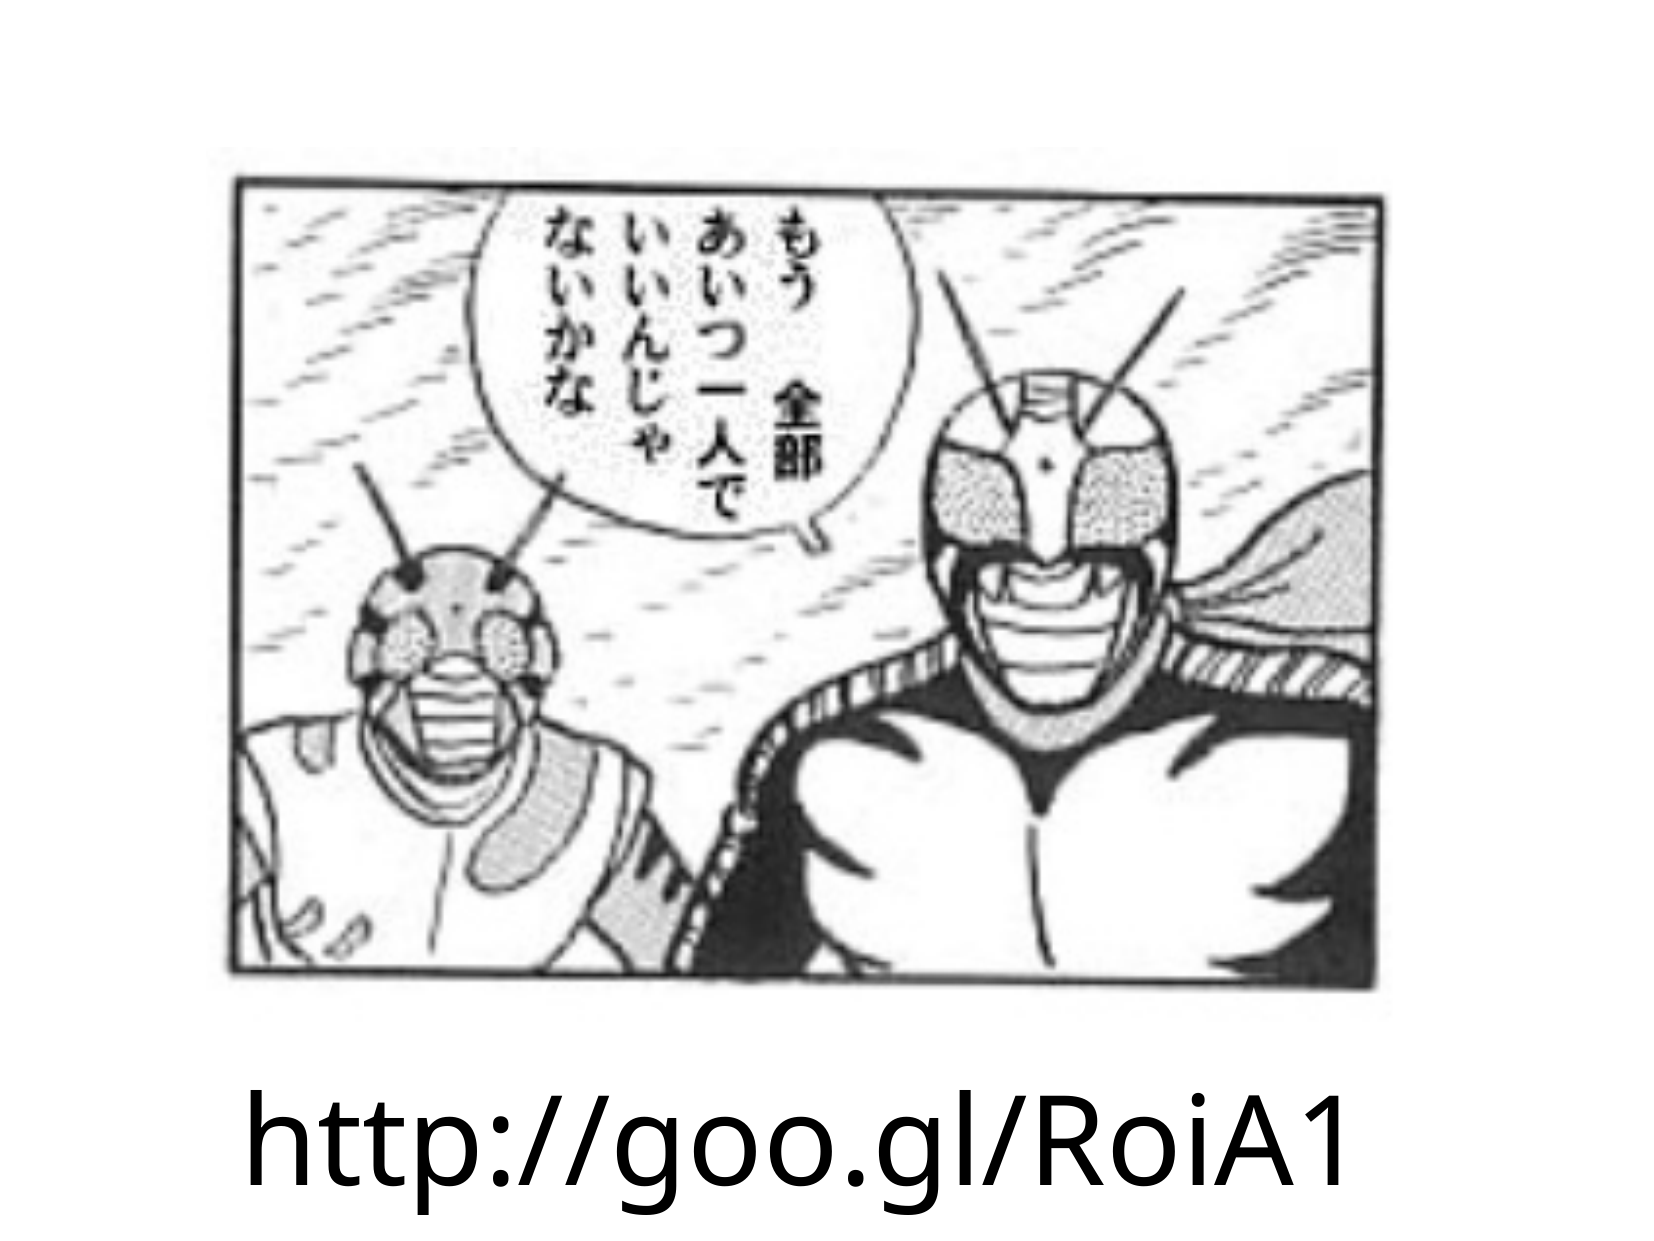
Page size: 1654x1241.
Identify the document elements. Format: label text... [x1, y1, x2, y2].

title http://goo.gl/RoiA1 [59, 1033, 1548, 1241]
picture [206, 147, 1412, 1037]
